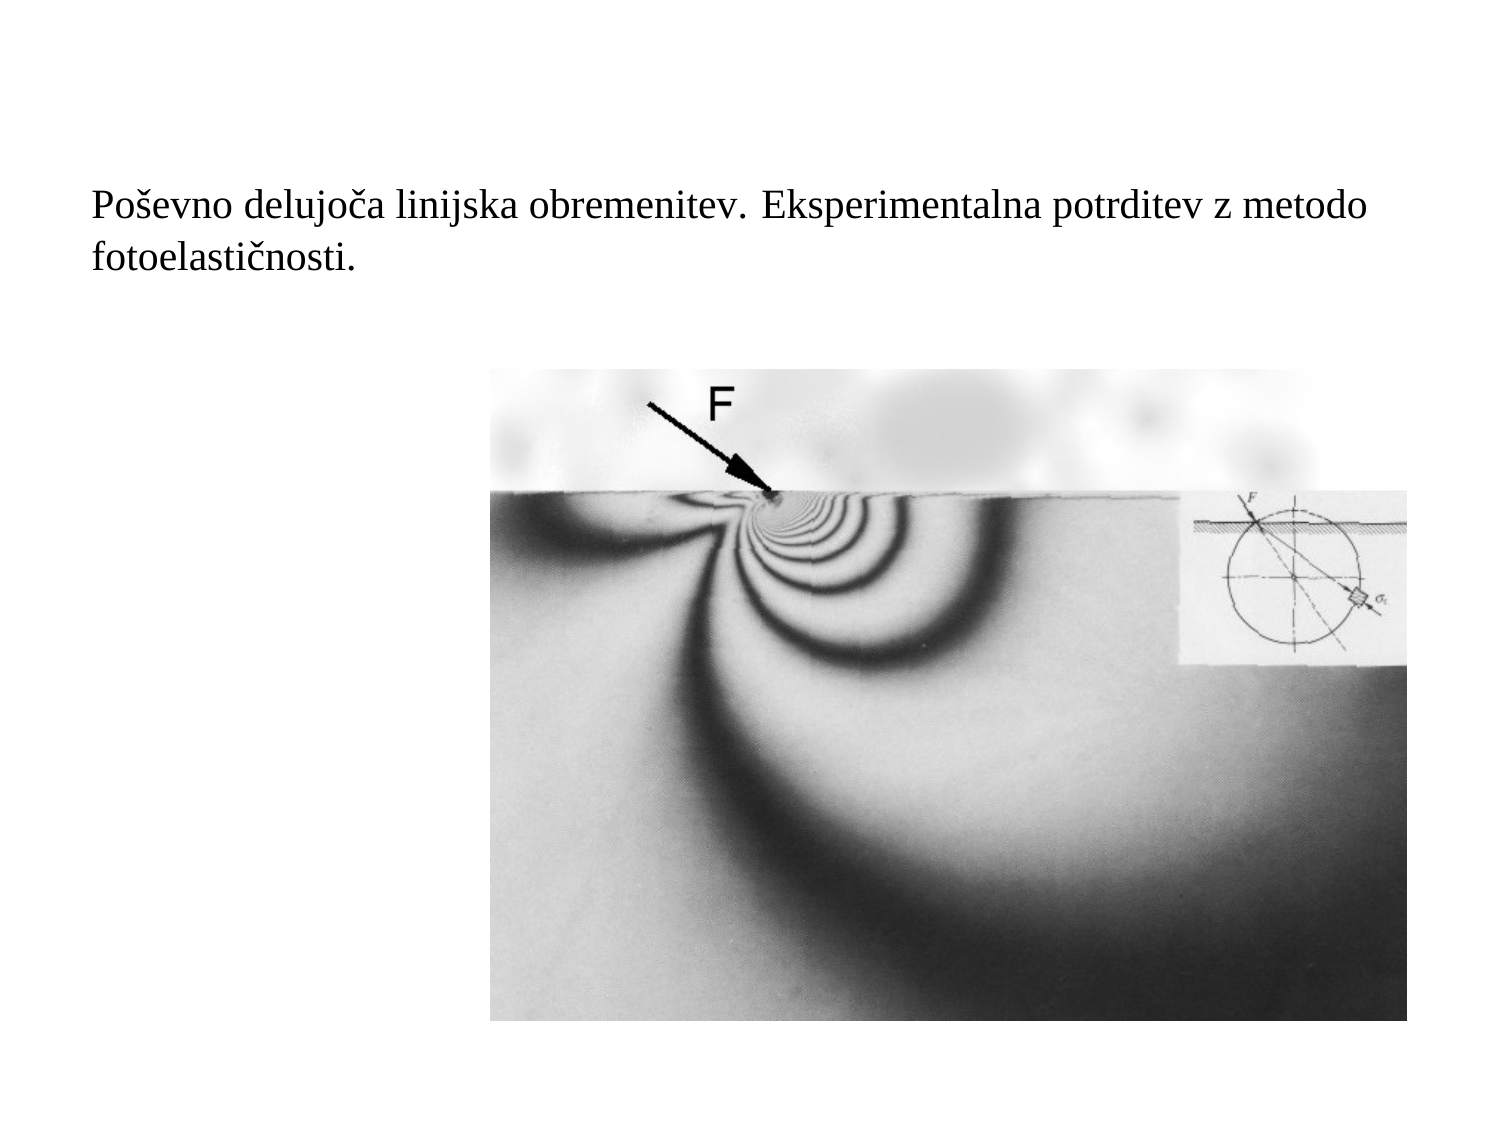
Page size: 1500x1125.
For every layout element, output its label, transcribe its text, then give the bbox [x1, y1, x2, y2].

text_box Poševno delujoča linijska obremenitev. Eksperimentalna potrditev z metodo fotoelastičnosti. [76, 75, 1436, 287]
picture [490, 369, 1407, 1021]
